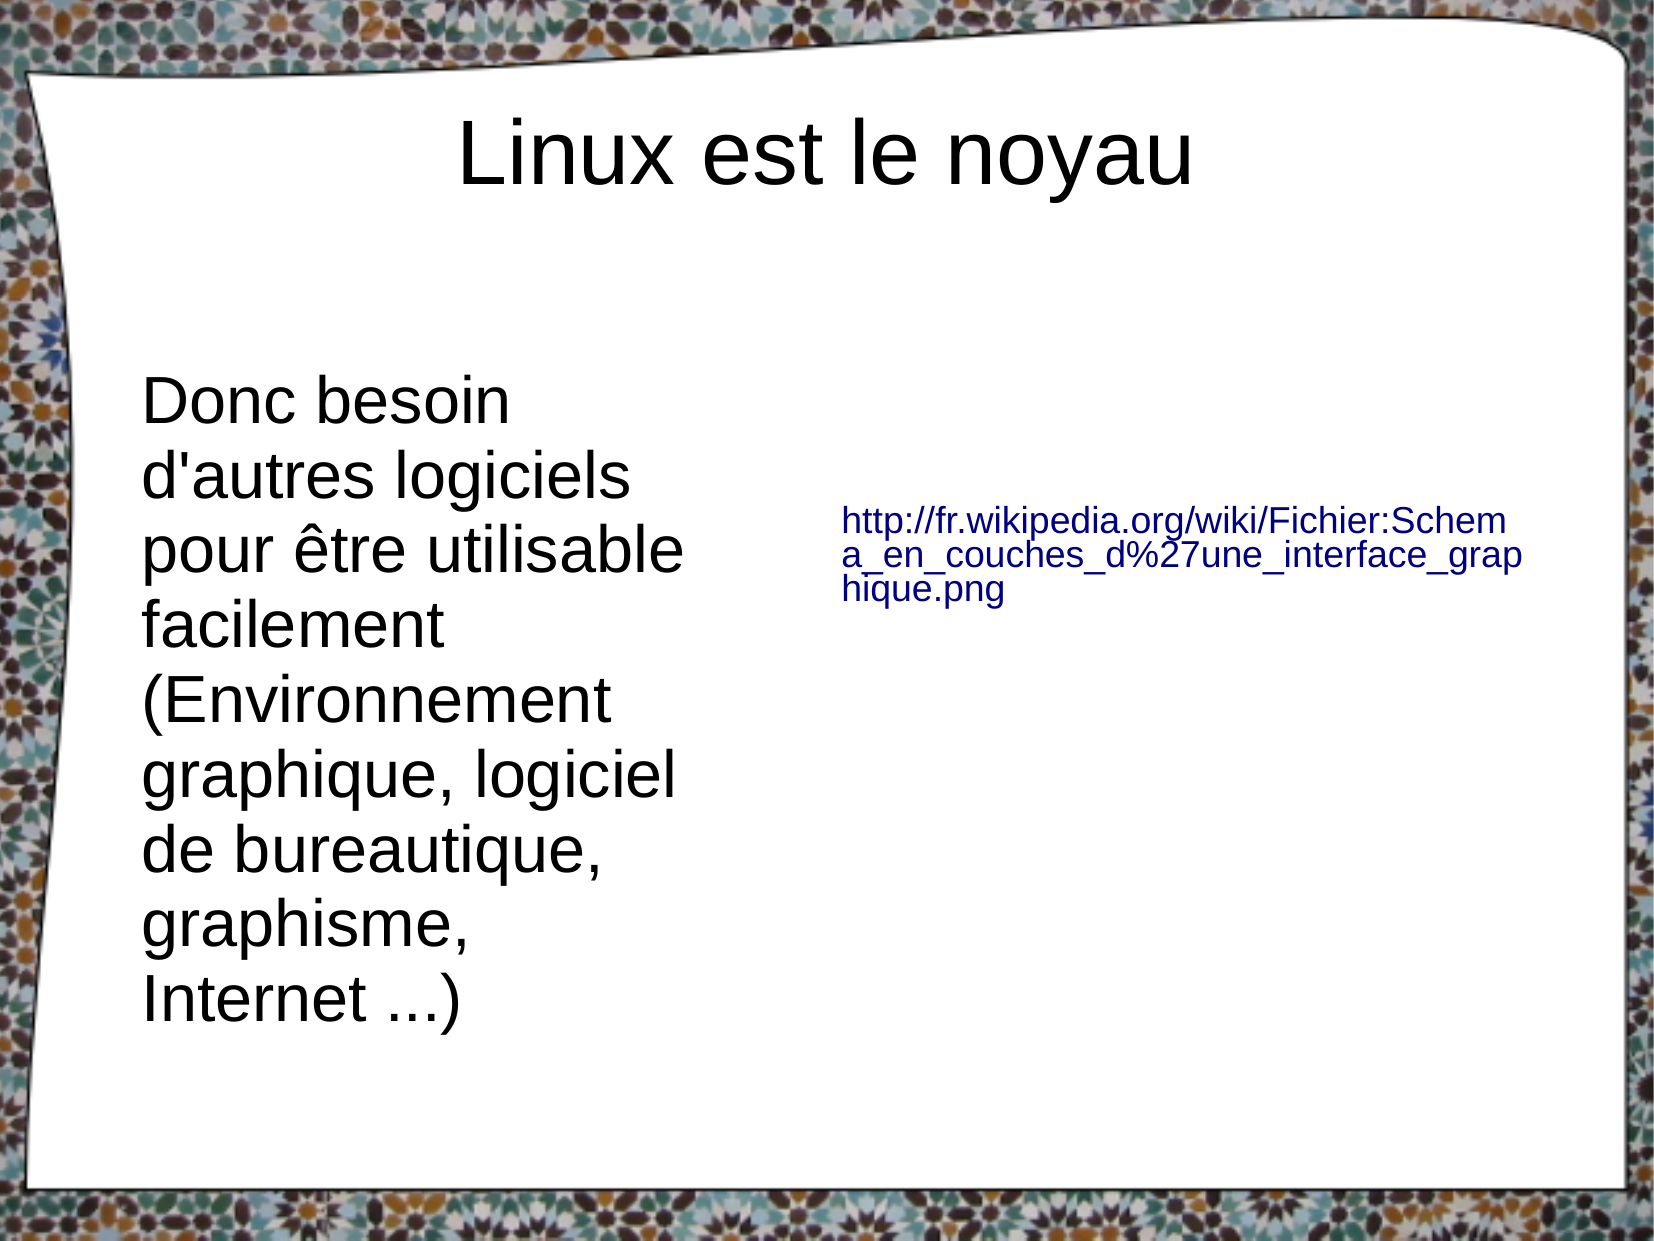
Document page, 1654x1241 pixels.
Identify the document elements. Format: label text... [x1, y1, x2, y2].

text_box http://fr.wikipedia.org/wiki/Fichier:Schema_en_couches_d%27une_interface_graphique.png [826, 491, 1541, 768]
title Linux est le noyau [82, 49, 1571, 257]
picture [0, 0, 1654, 1241]
subtitle Donc besoin d'autres logiciels pour être utilisable facilement (Environnement graphique, logiciel de bureautique, graphisme, Internet ...) [82, 297, 768, 1102]
